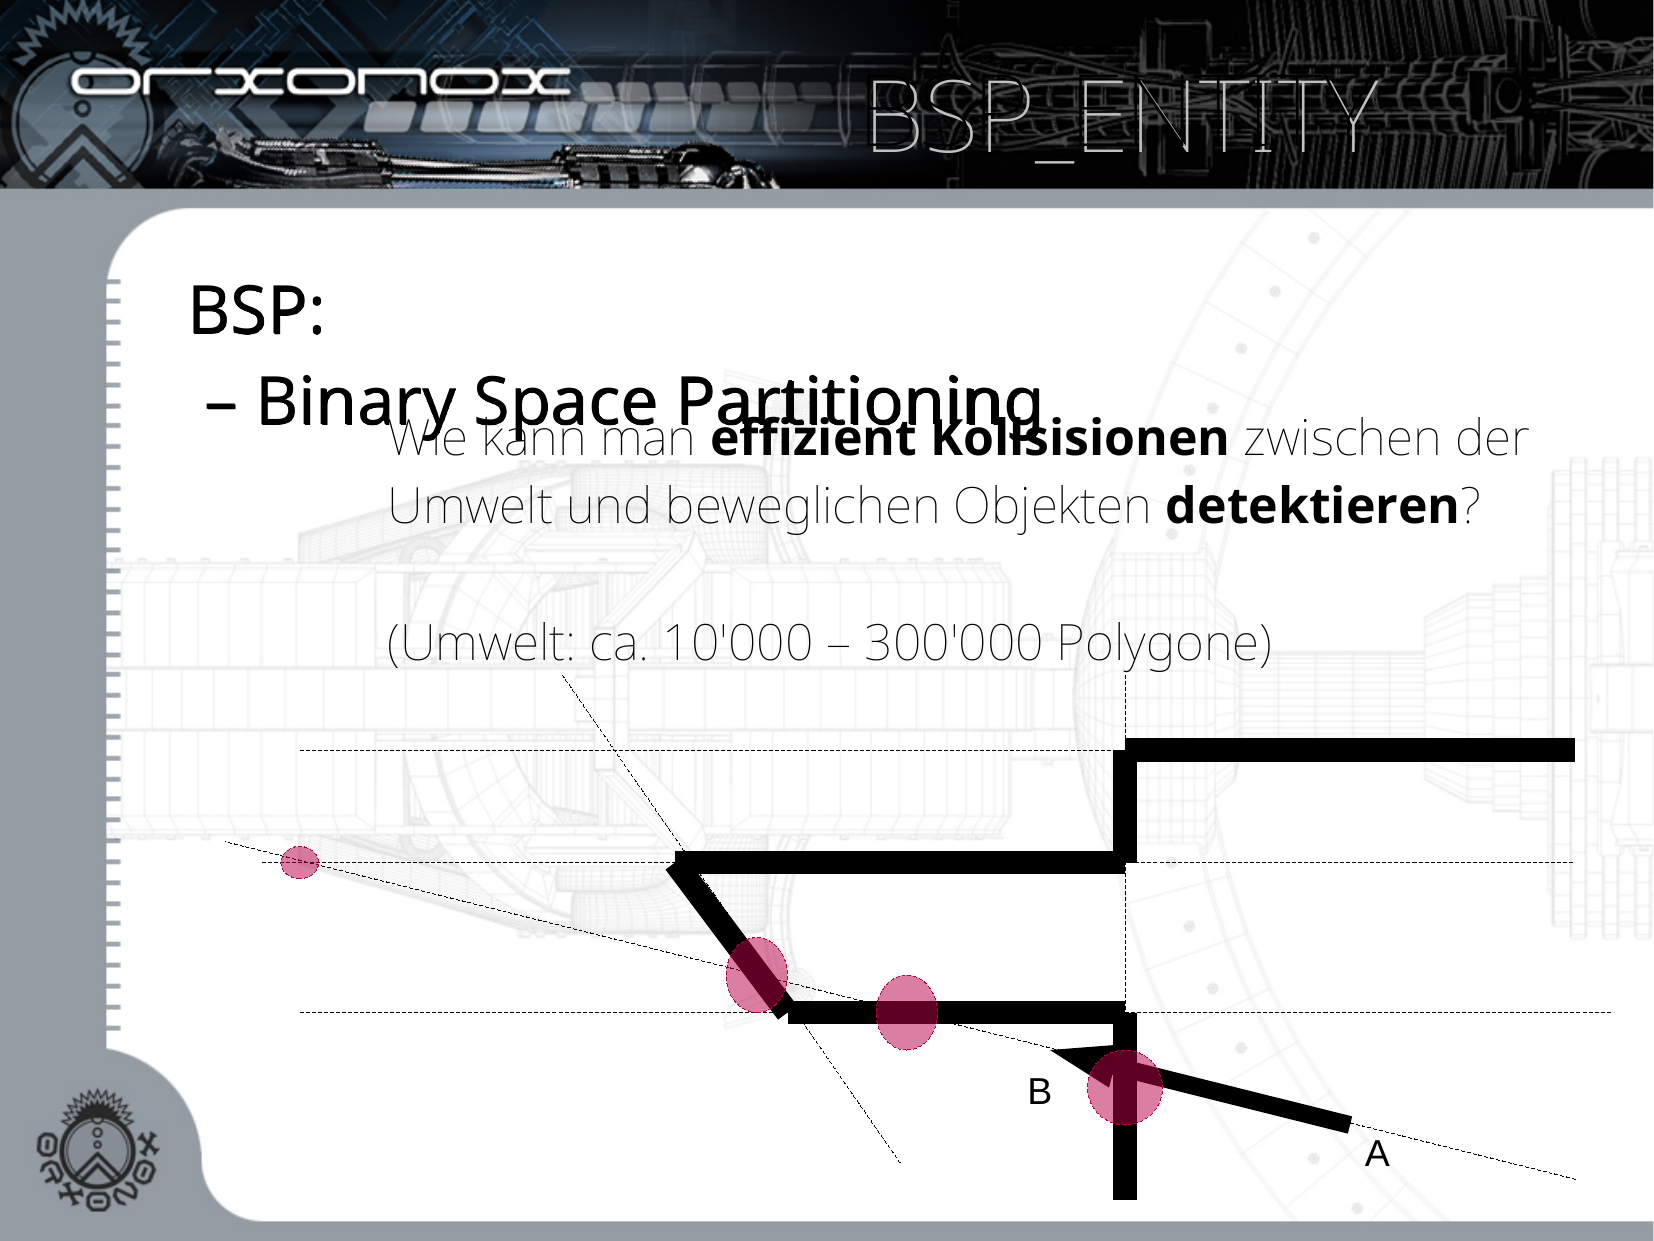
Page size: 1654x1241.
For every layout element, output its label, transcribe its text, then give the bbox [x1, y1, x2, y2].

text_box Wie kann man effizient Kollsisionen zwischen der Umwelt und beweglichen Objekten detektieren? (Umwelt: ca. 10'000 – 300'000 Polygone) [337, 394, 1613, 667]
text_box A [1350, 1125, 1463, 1187]
text_box BSP: – Binary Space Partitioning [187, 262, 1538, 430]
picture [0, 0, 1654, 1241]
text_box B [1012, 1063, 1088, 1126]
text_box [1088, 1050, 1163, 1126]
text_box [280, 846, 319, 879]
text_box BSP_ENTITY [807, 32, 1384, 172]
text_box [876, 975, 938, 1051]
text_box [726, 937, 788, 1013]
